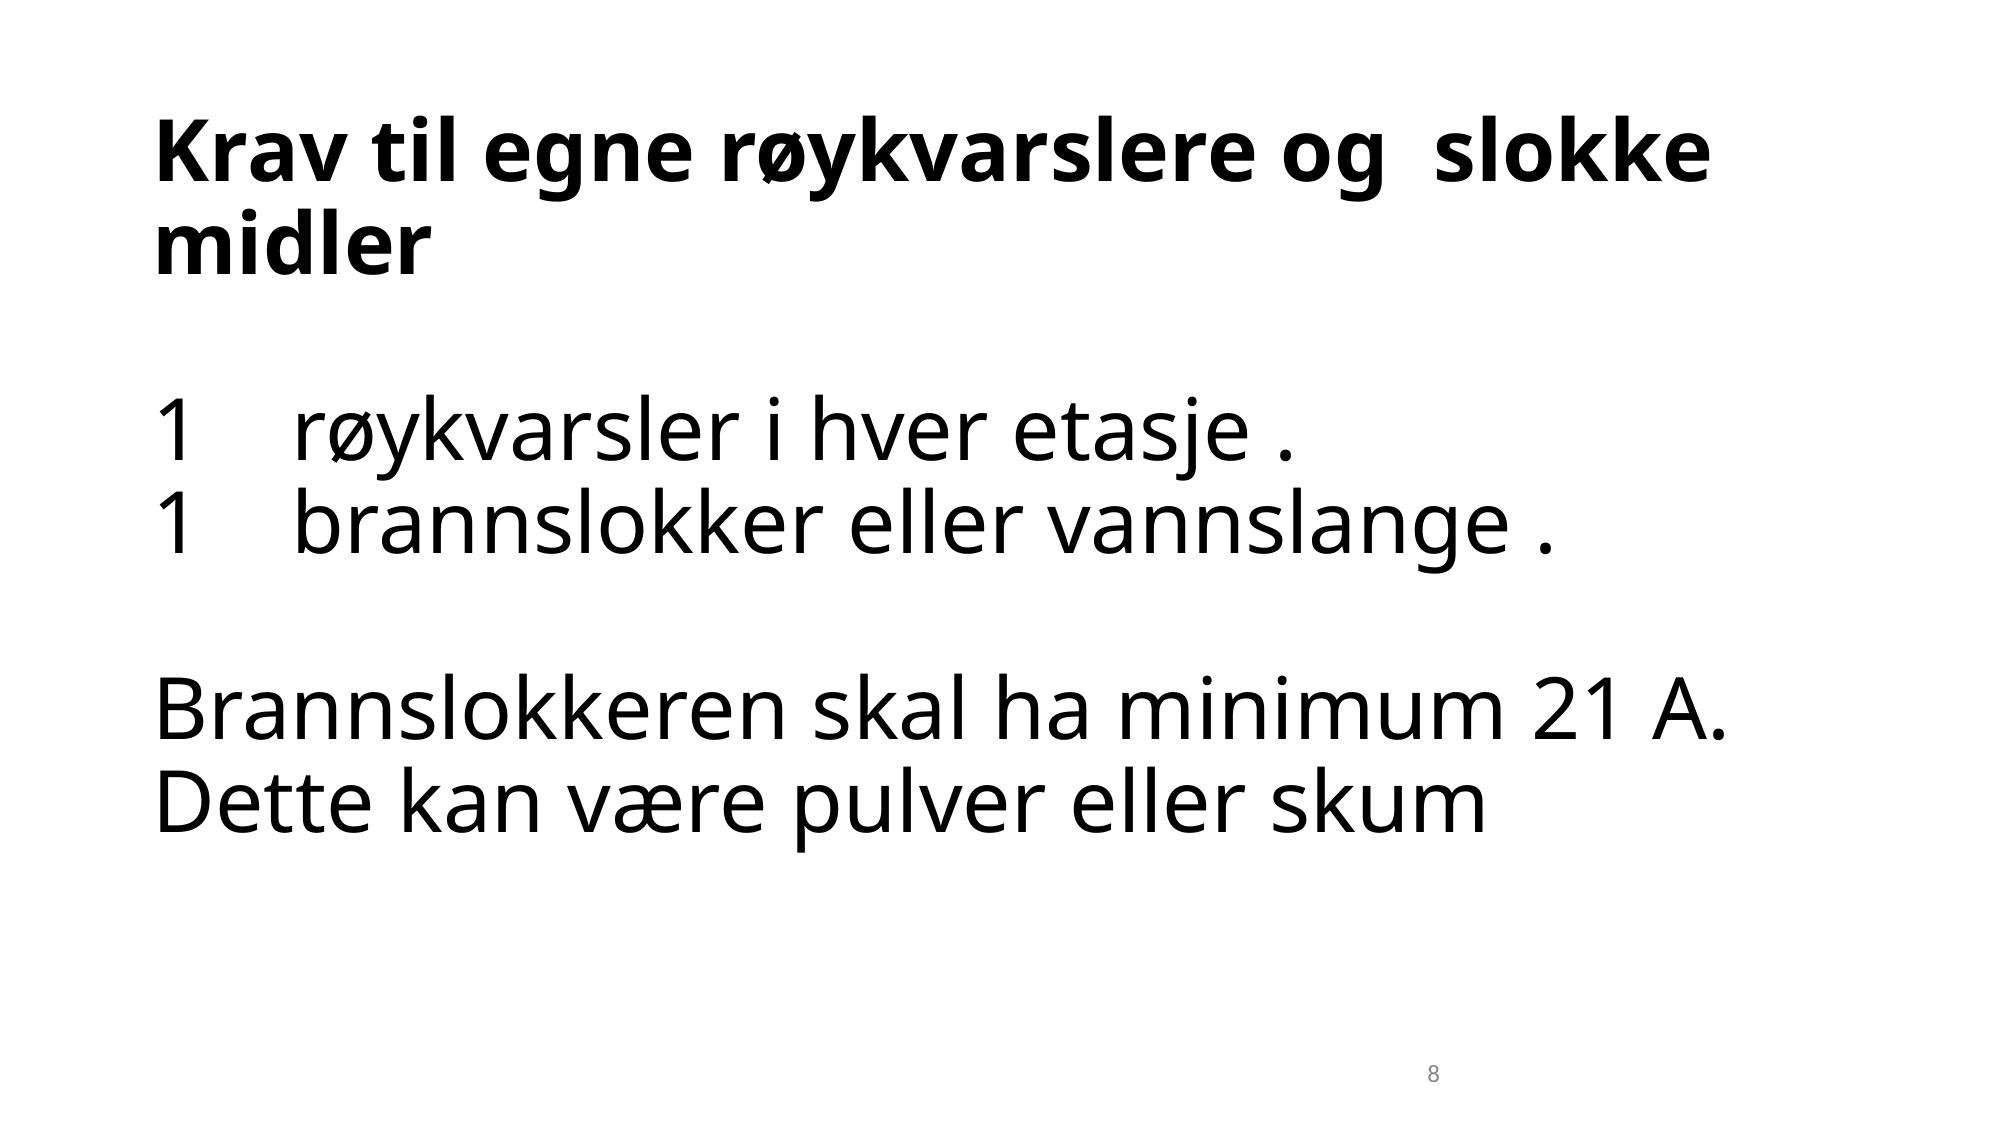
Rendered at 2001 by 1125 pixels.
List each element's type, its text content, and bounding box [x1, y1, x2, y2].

text_box 3 [1412, 1042, 1863, 1103]
title Krav til egne røykvarslere og slokke midler 1 røykvarsler i hver etasje . 1 brannslokker eller vannslange . Brannslokkeren skal ha minimum 21 A. Dette kan være pulver eller skum [137, 59, 1863, 1002]
